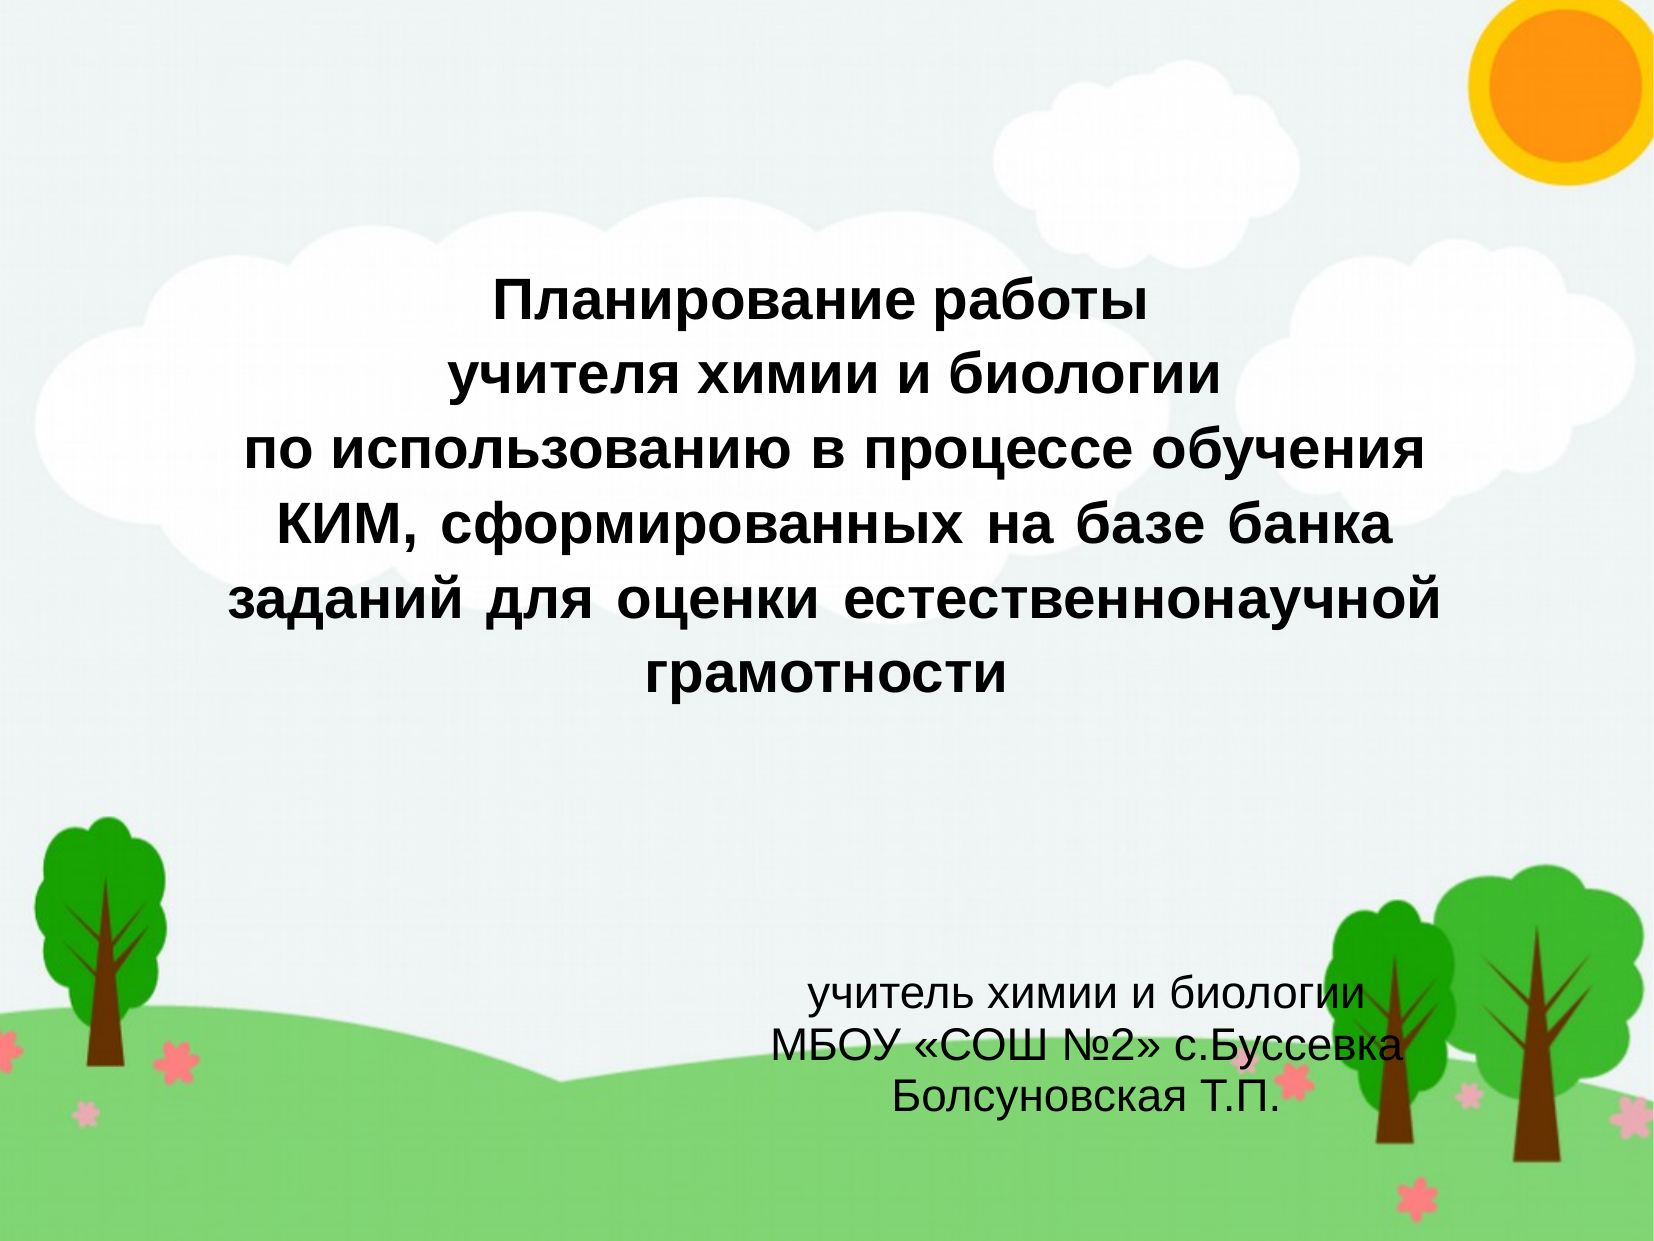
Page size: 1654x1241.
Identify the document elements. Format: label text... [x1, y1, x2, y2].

picture [0, 0, 1654, 1241]
title Планирование работы учителя химии и биологии по использованию в процессе обучения КИМ, сформированных на базе банка заданий для оценки естественнонаучной грамотности [47, 135, 1512, 827]
subtitle учитель химии и биологии МБОУ «СОШ №2» с.Буссевка Болсуновская Т.П. [661, 906, 1512, 1131]
